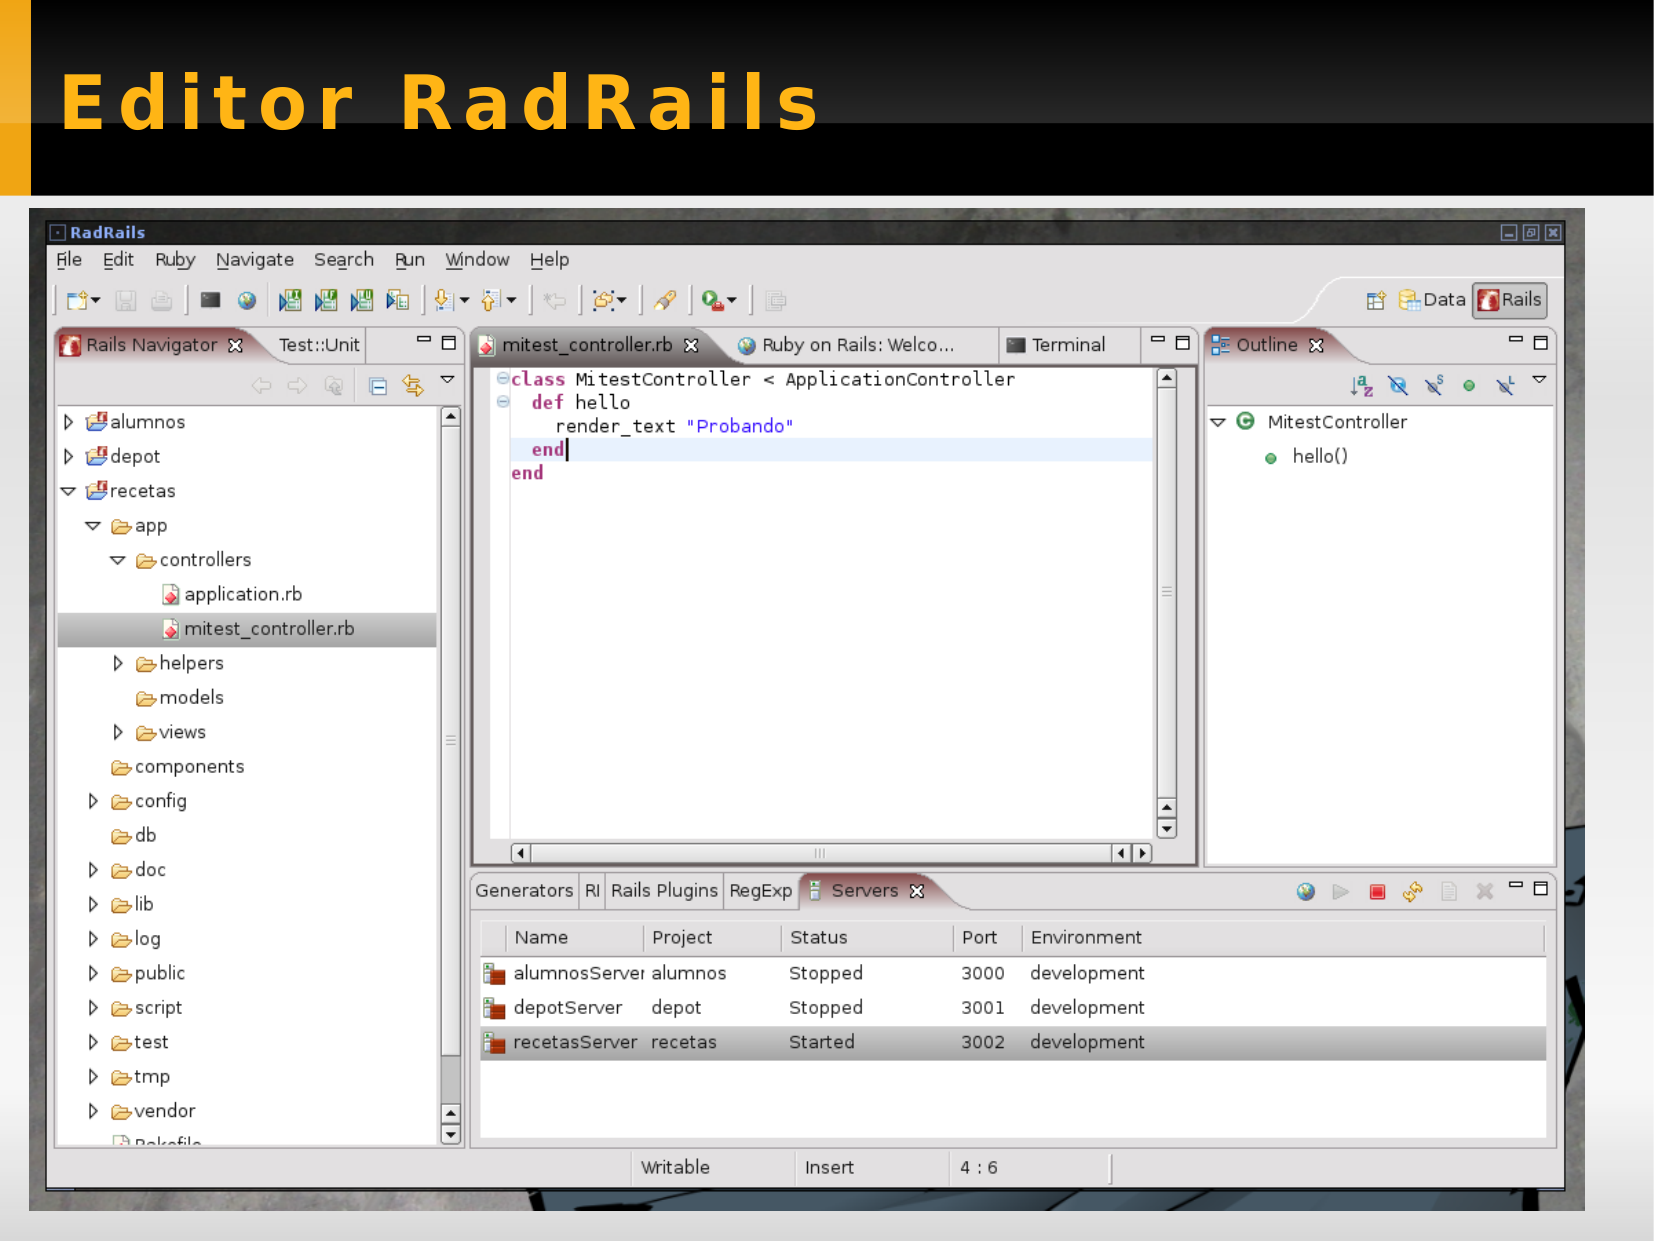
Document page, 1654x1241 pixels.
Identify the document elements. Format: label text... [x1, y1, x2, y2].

picture [0, 0, 1654, 1241]
title Editor RadRails [58, 29, 1654, 178]
